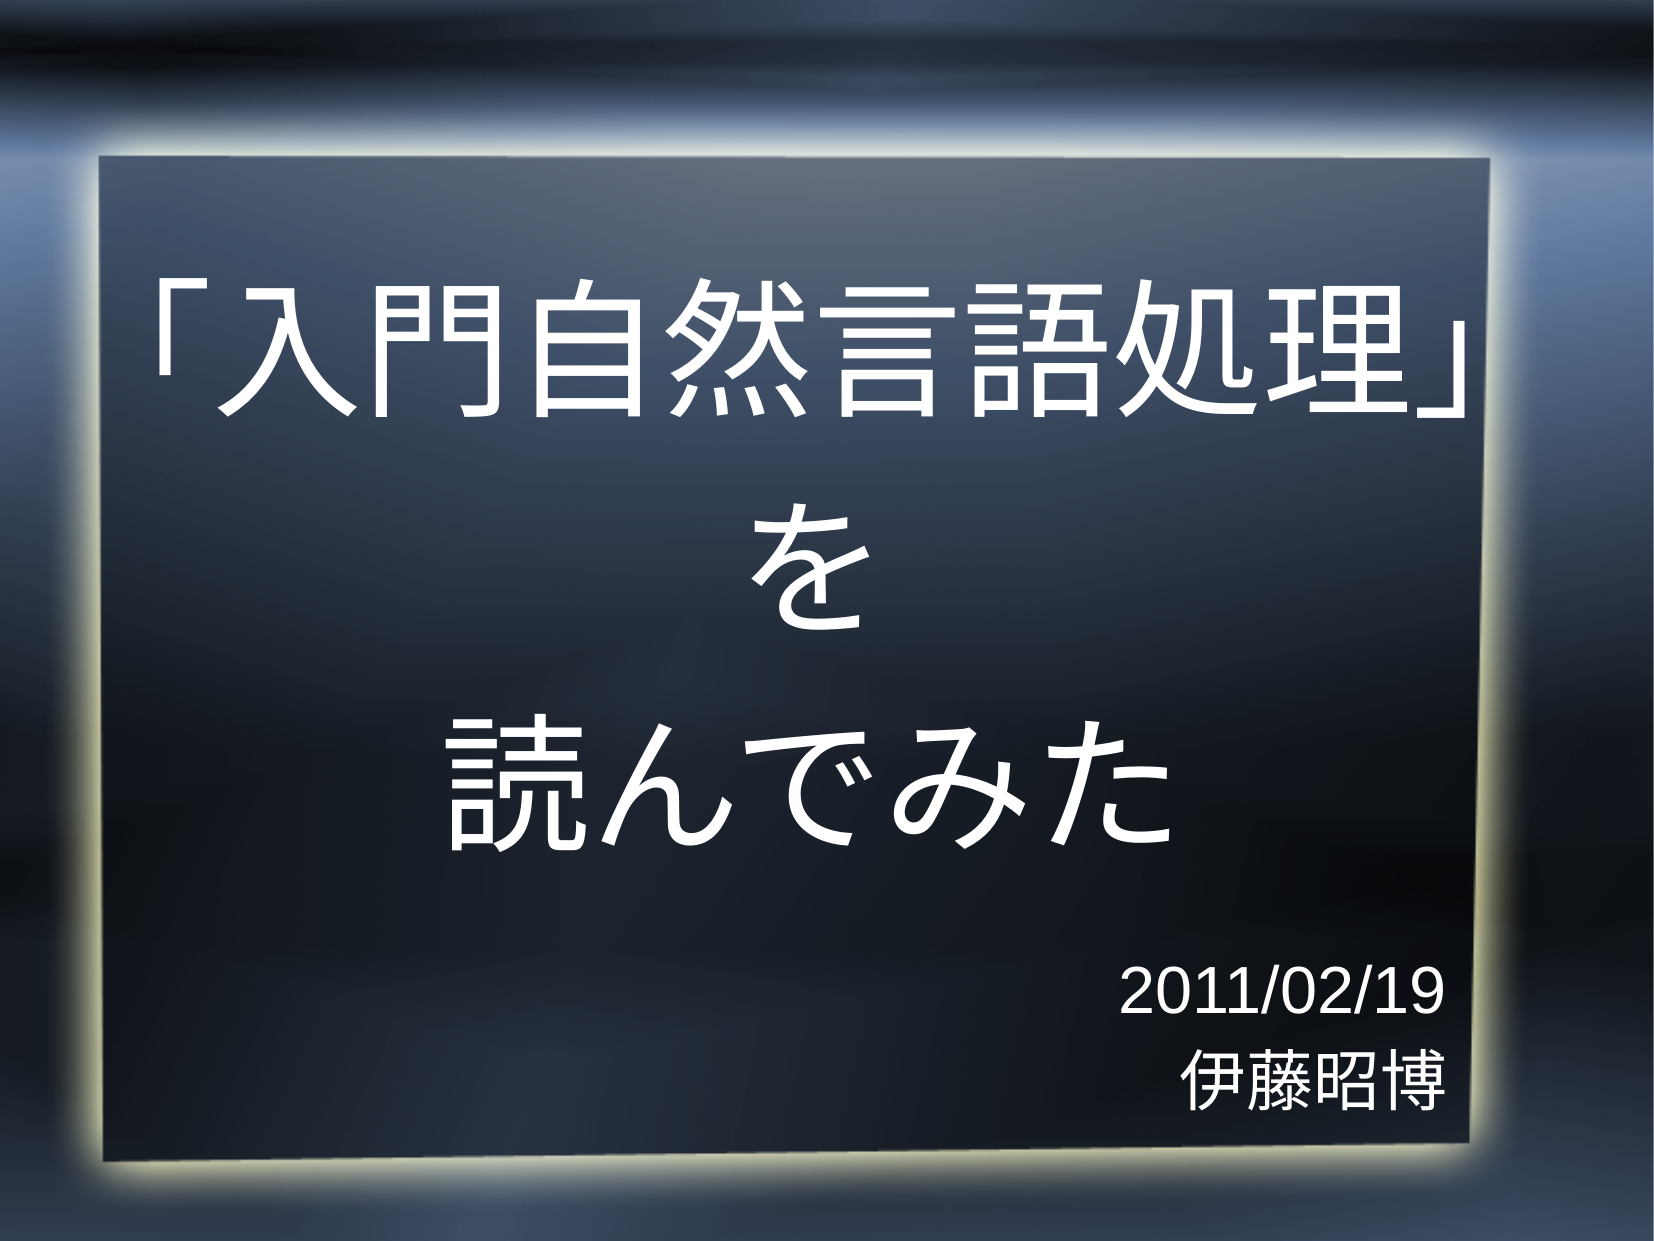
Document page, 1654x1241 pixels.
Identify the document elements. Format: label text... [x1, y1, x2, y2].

subtitle 2011/02/19 伊藤昭博 [135, 454, 1447, 1175]
picture [0, 0, 1654, 1241]
title 「入門自然言語処理」 を 読んでみた [29, 201, 1595, 1114]
